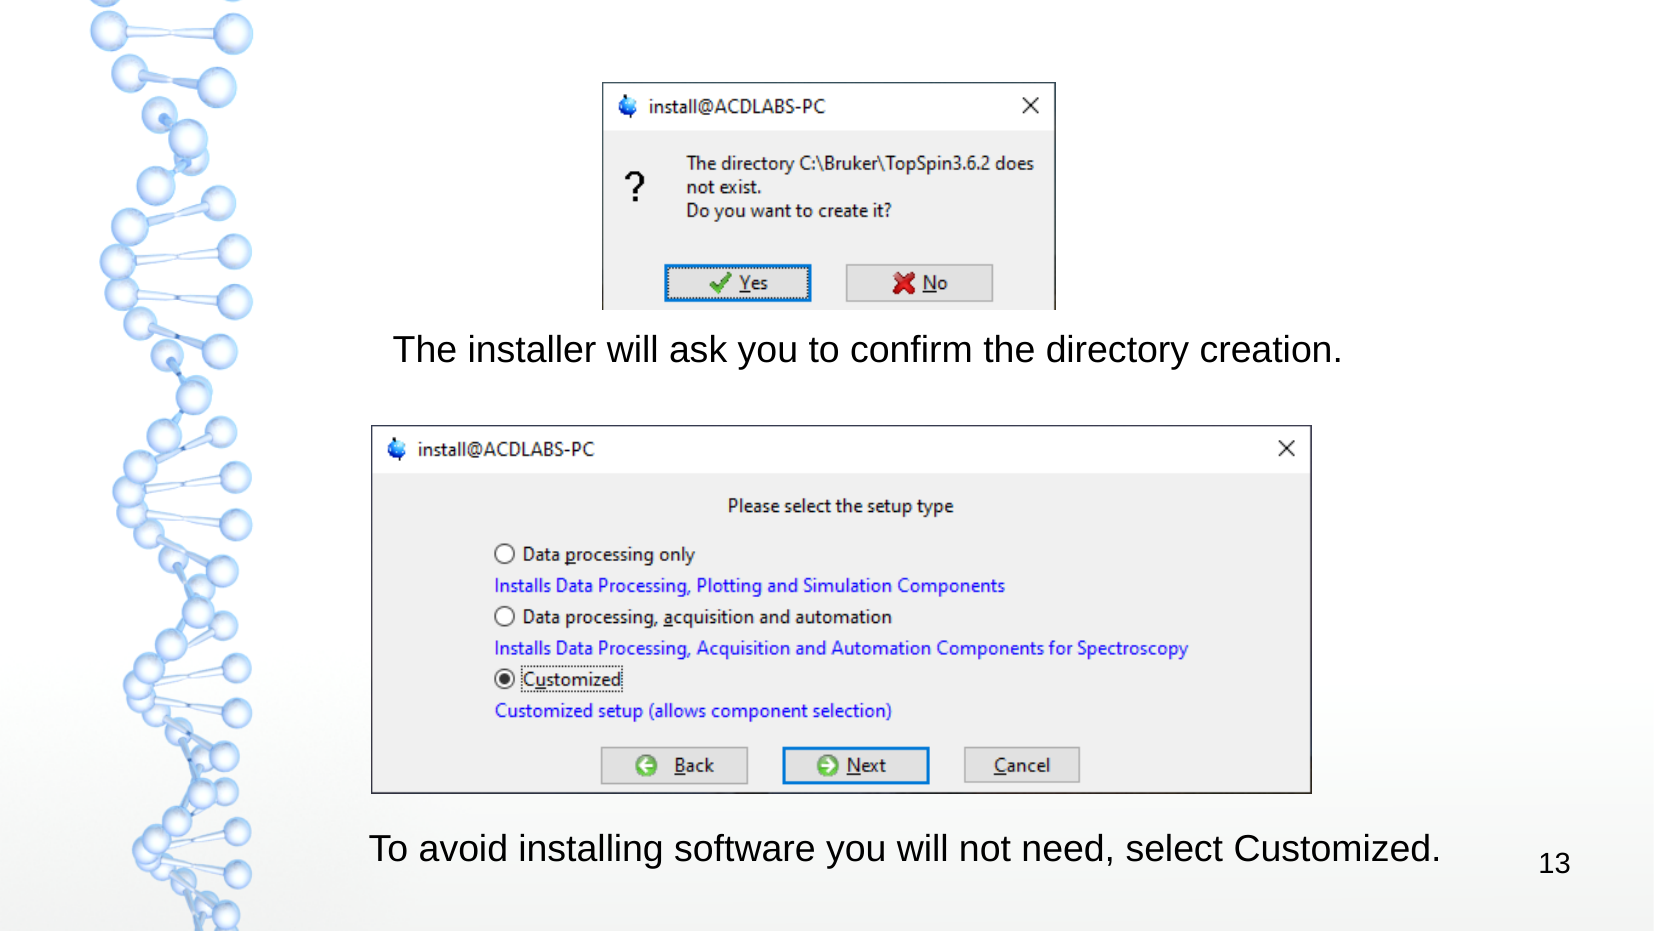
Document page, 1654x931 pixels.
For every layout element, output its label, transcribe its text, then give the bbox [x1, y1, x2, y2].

text_box The installer will ask you to confirm the directory creation. [377, 321, 1359, 378]
text_box To avoid installing software you will not need, select Customized. [354, 820, 1457, 878]
picture [0, 0, 1654, 931]
